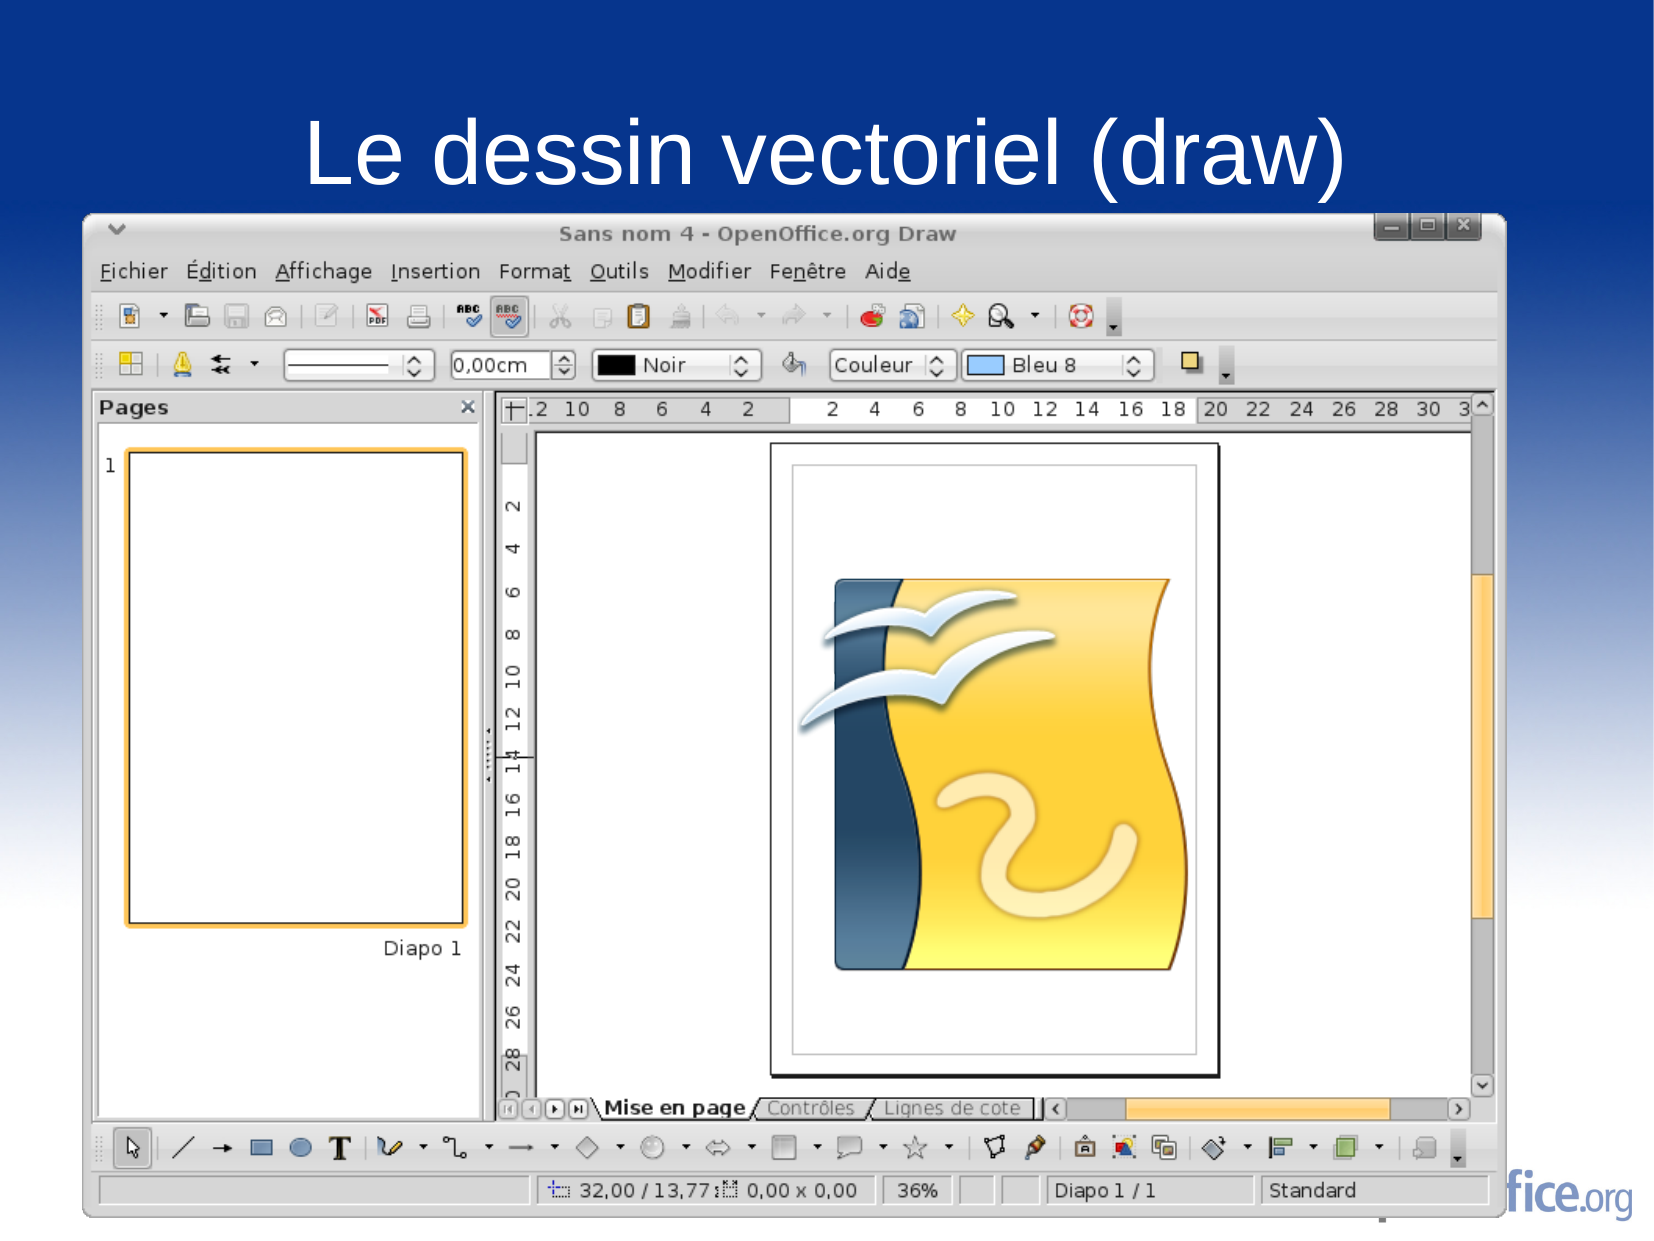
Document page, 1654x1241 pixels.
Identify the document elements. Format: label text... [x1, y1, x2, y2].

title Le dessin vectoriel (draw) [82, 49, 1571, 257]
picture [0, 0, 1654, 1241]
